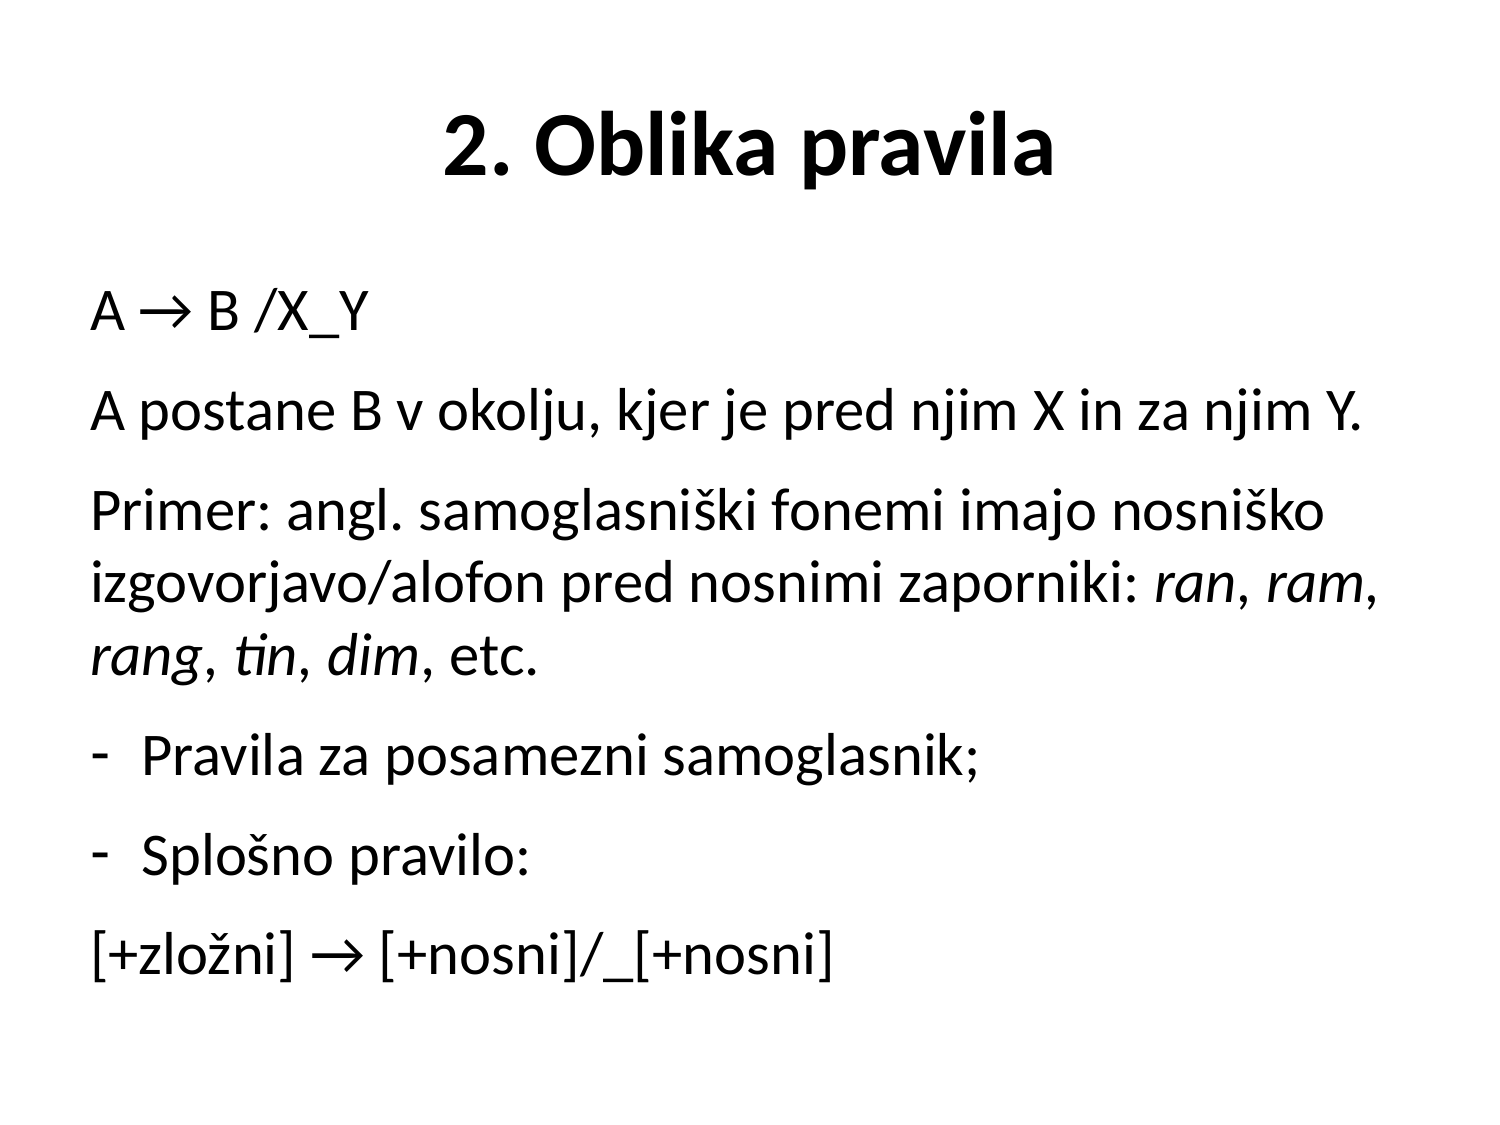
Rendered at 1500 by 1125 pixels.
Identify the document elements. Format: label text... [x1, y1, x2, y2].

title 2. Oblika pravila [75, 45, 1425, 233]
list A → B /X_Y A postane B v okolju, kjer je pred njim X in za njim Y. Primer: angl. samoglasniški fonemi imajo nosniško izgovorjavo/alofon pred nosnimi zaporniki: ran, ram, rang, tin, dim, etc. Pravila za posamezni samoglasnik; Splošno pravilo: [+zložni] → [+nosni]/_[+nosni] [75, 262, 1425, 1005]
